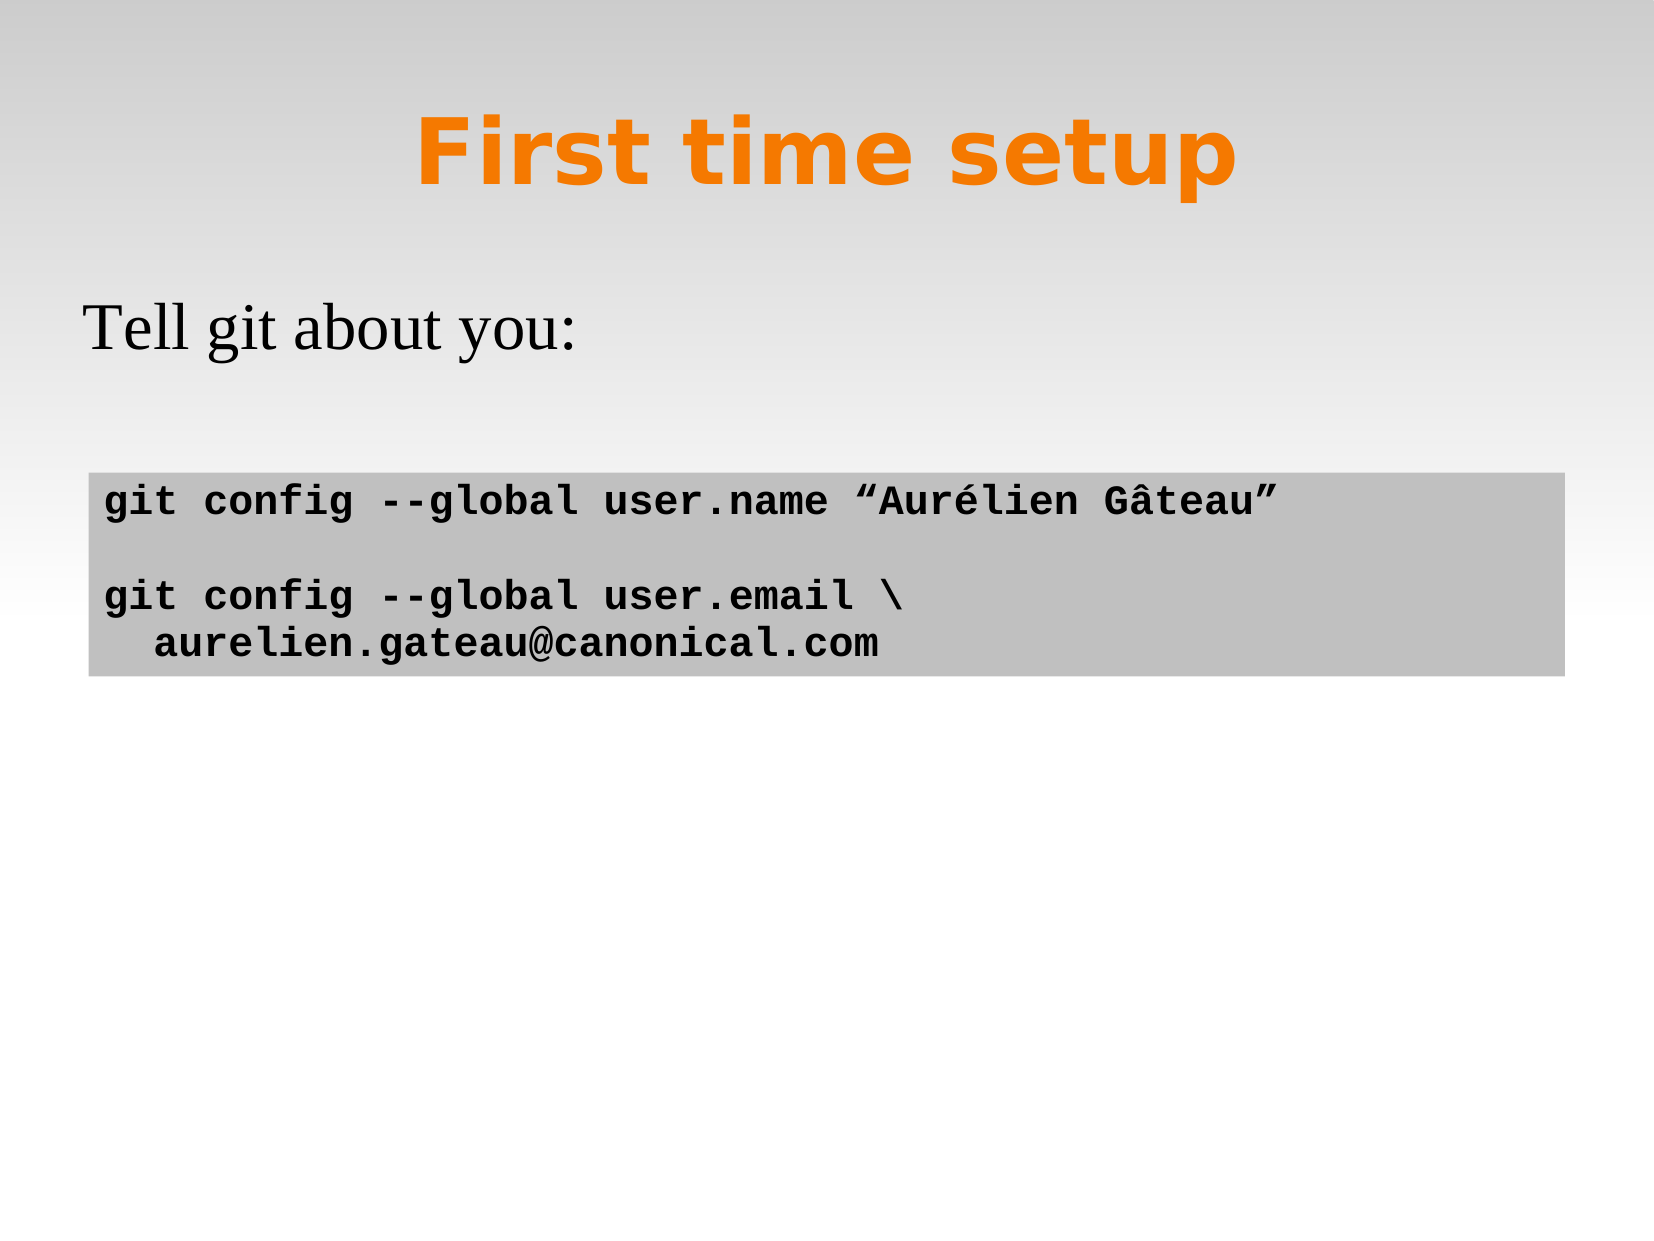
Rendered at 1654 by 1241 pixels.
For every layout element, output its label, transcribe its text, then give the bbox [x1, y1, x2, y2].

text_box git config --global user.name “Aurélien Gâteau” git config --global user.email \ aurelien.gateau@canonical.com [88, 472, 1565, 677]
title First time setup [82, 49, 1571, 257]
list Tell git about you: [82, 290, 1571, 443]
